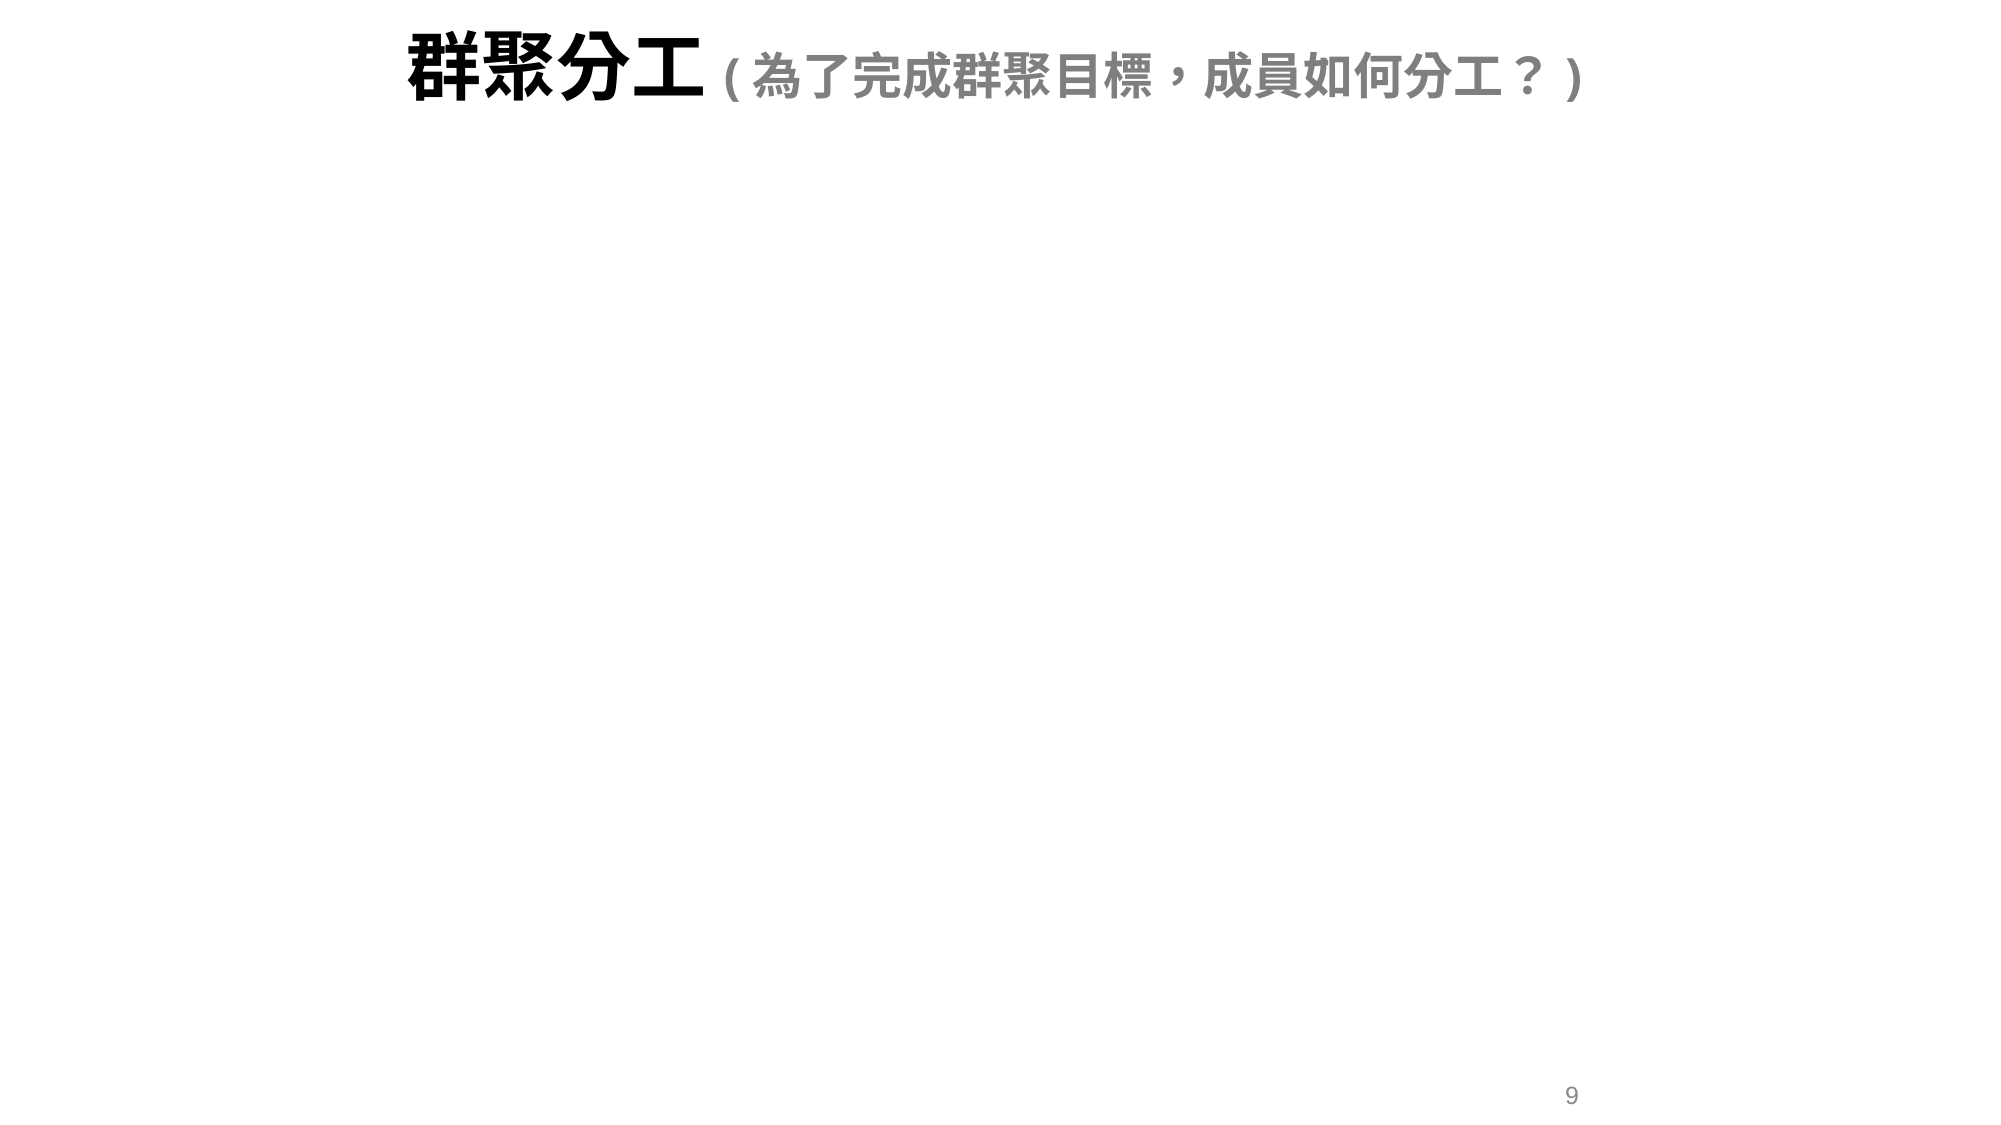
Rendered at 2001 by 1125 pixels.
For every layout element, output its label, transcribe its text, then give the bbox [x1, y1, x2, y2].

text_box 群聚分工(為了完成群聚目標，成員如何分工？) [220, 12, 1768, 117]
